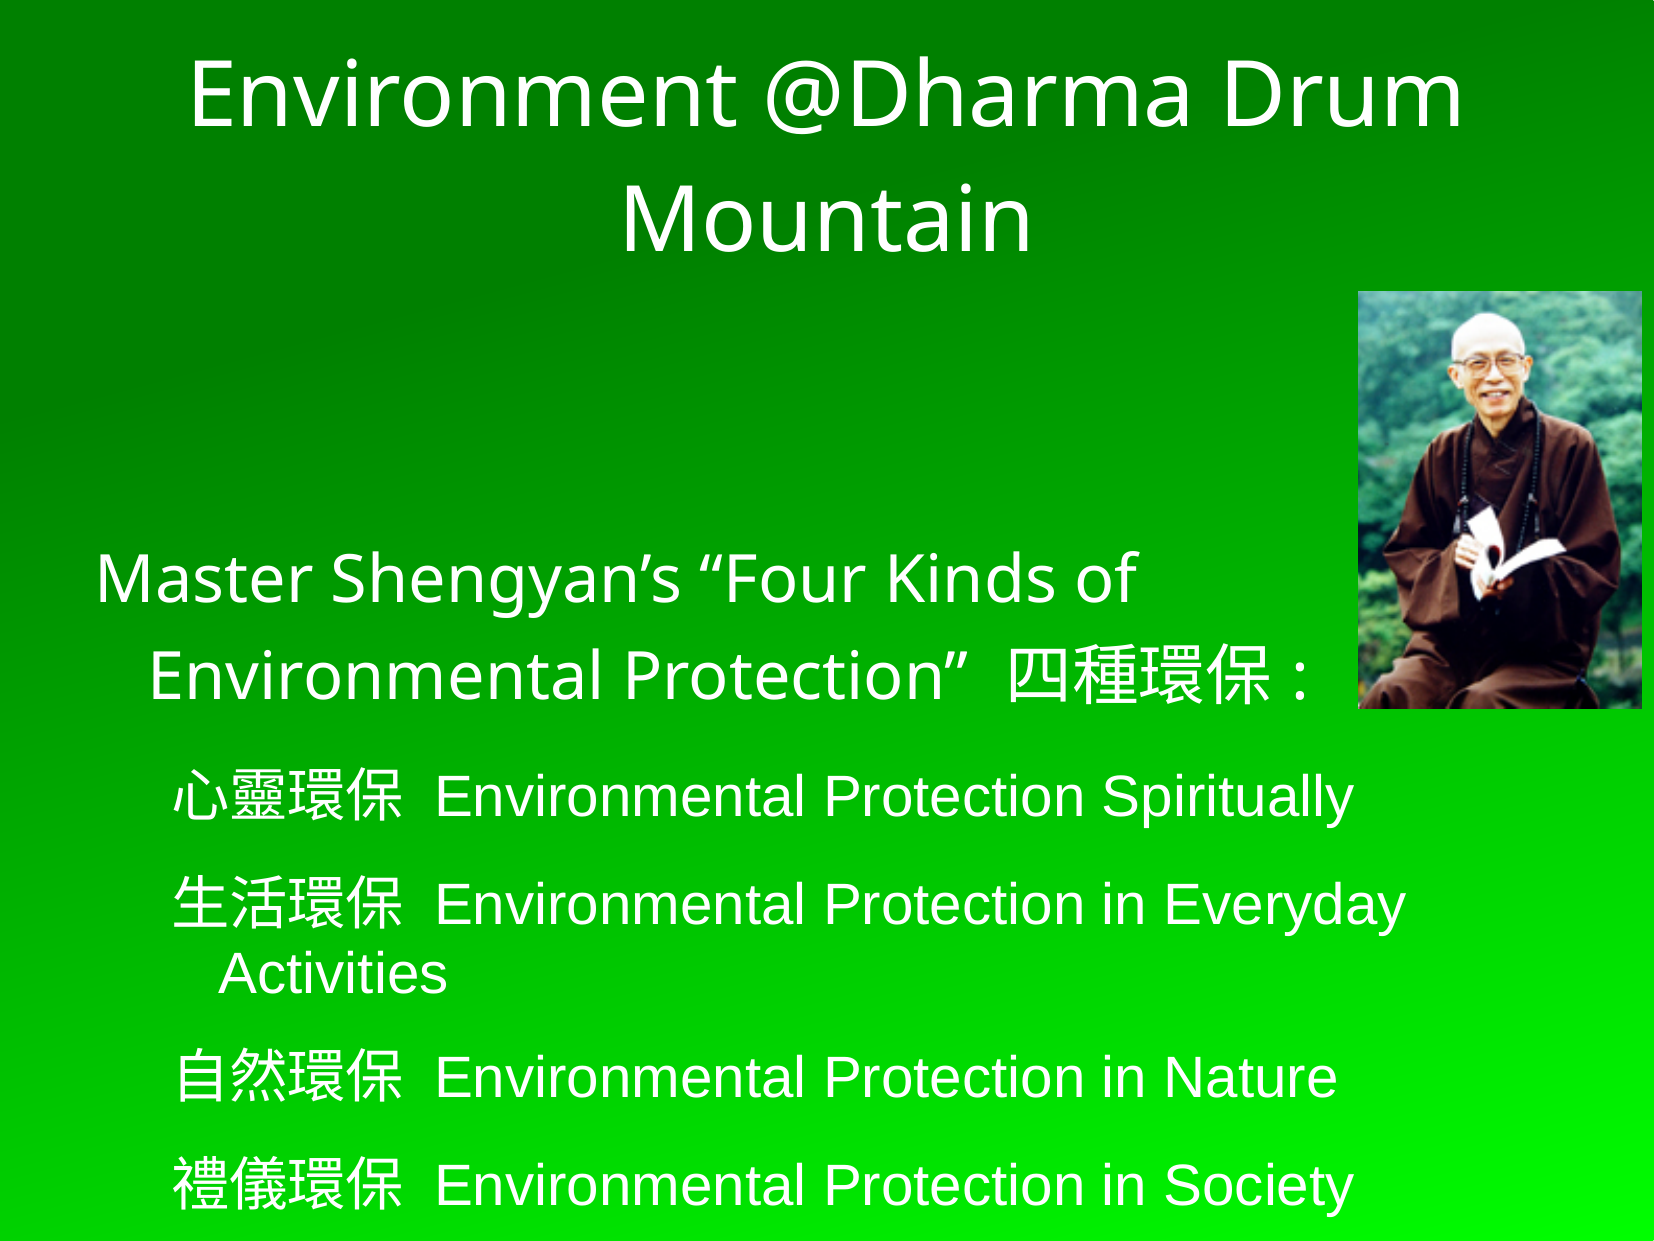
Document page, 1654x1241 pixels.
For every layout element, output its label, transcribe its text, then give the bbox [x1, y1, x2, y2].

picture [1358, 291, 1642, 709]
title Environment @Dharma Drum Mountain [82, 30, 1571, 276]
list Master Shengyan’s “Four Kinds of Environmental Protection” 四種環保: 心靈環保 Environmental Protection Spiritually 生活環保 Environmental Protection in Everyday Activities 自然環保 Environmental Protection in Nature 禮儀環保 Environmental Protection in Society [76, 291, 1565, 1152]
